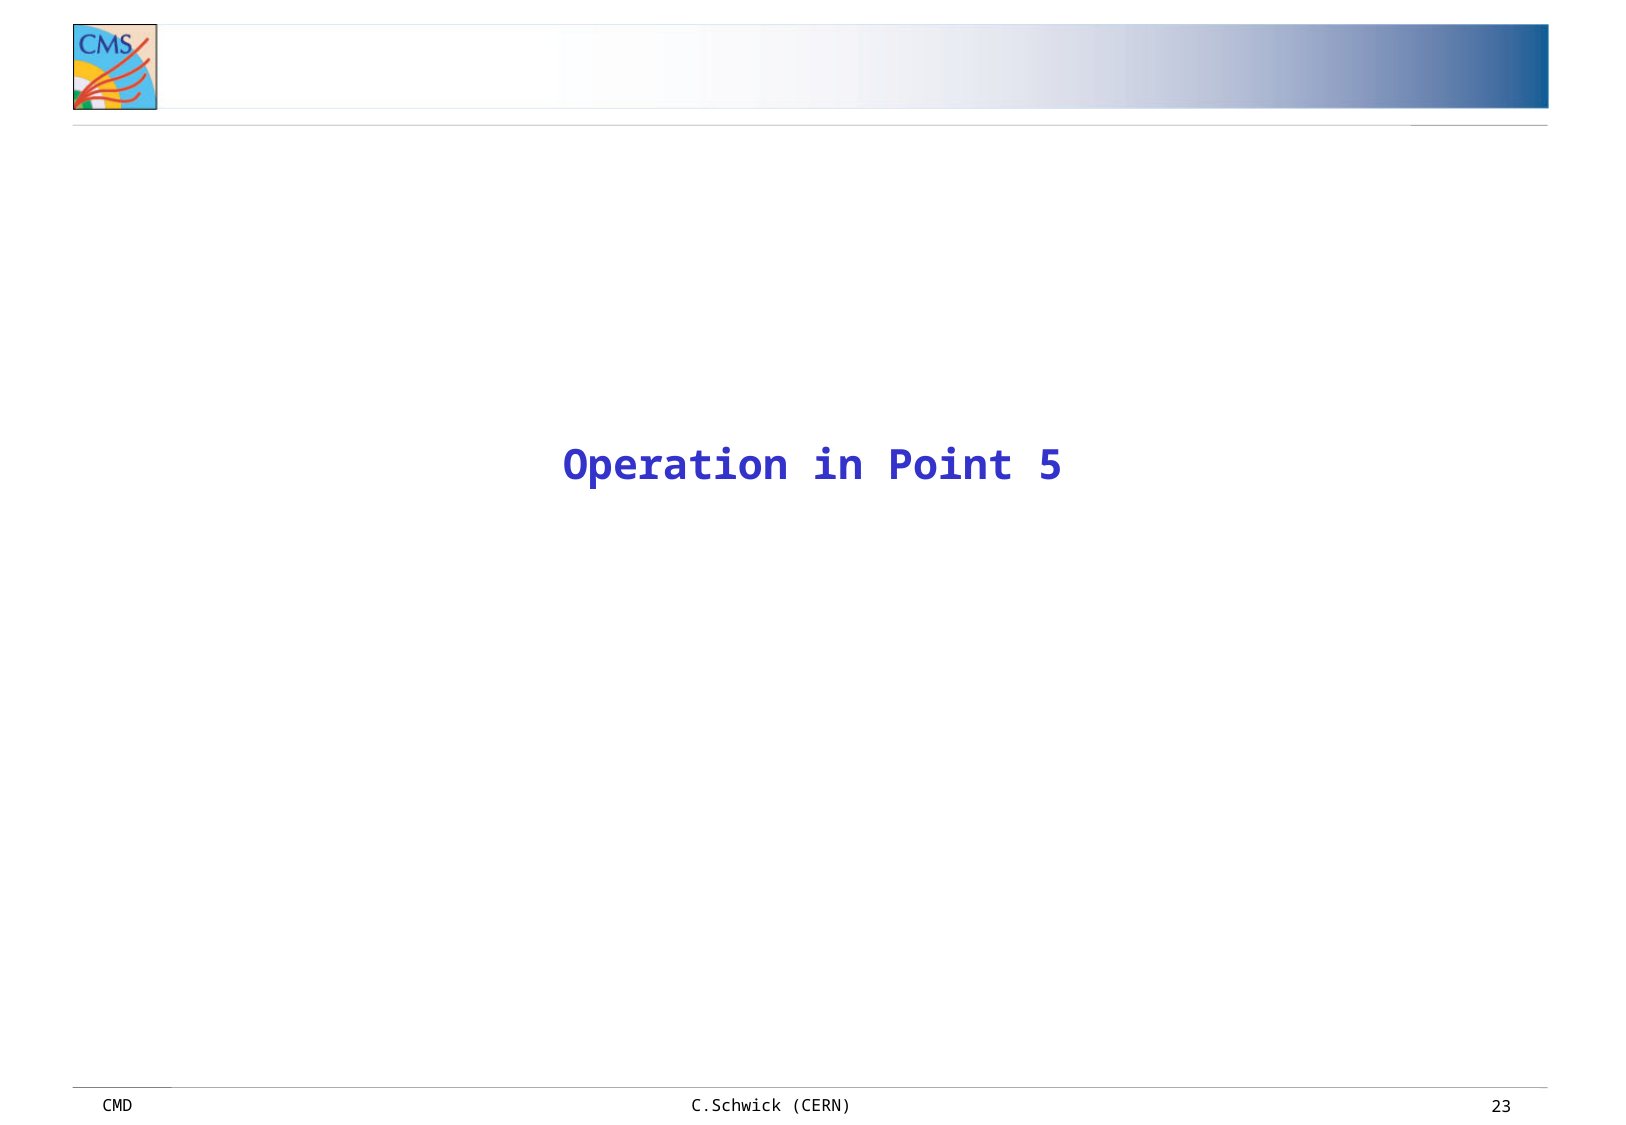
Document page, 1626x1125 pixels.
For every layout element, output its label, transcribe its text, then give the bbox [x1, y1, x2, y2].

picture [72, 24, 1551, 110]
list Operation in Point 5 [119, 435, 1507, 841]
